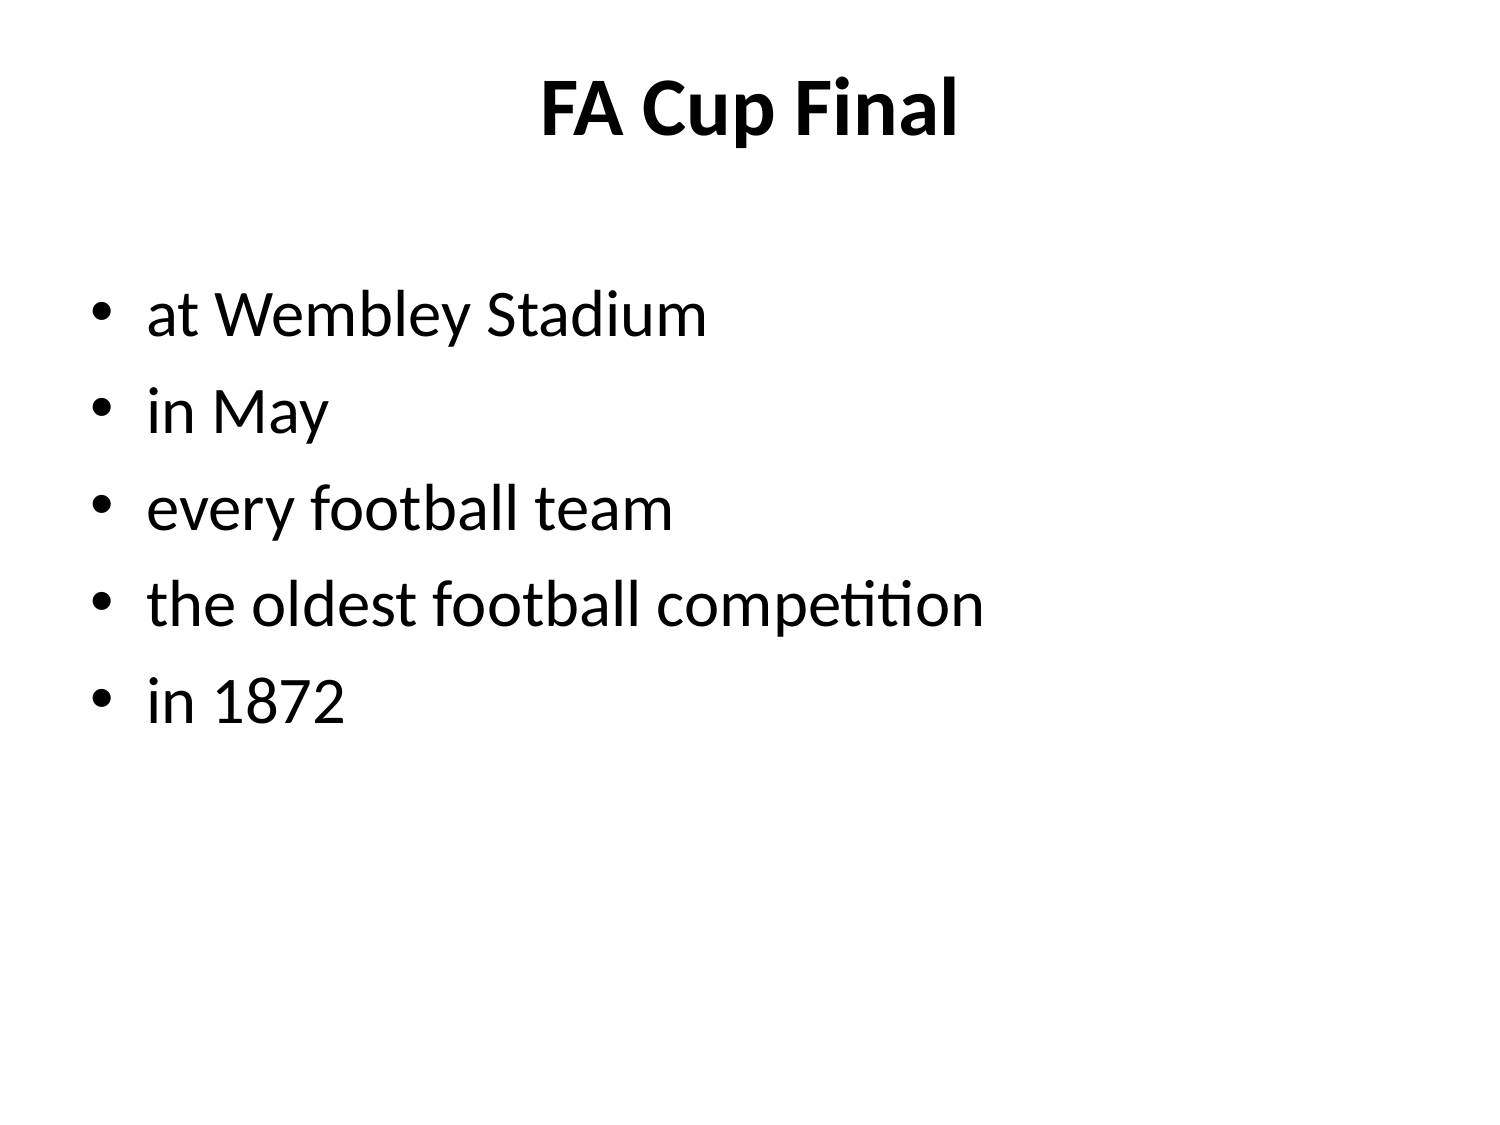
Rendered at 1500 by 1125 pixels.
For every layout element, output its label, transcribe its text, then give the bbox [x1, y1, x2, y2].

title FA Cup Final [75, 45, 1426, 233]
list at Wembley Stadium in May every football team the oldest football competition in 1872 [75, 262, 1426, 1005]
